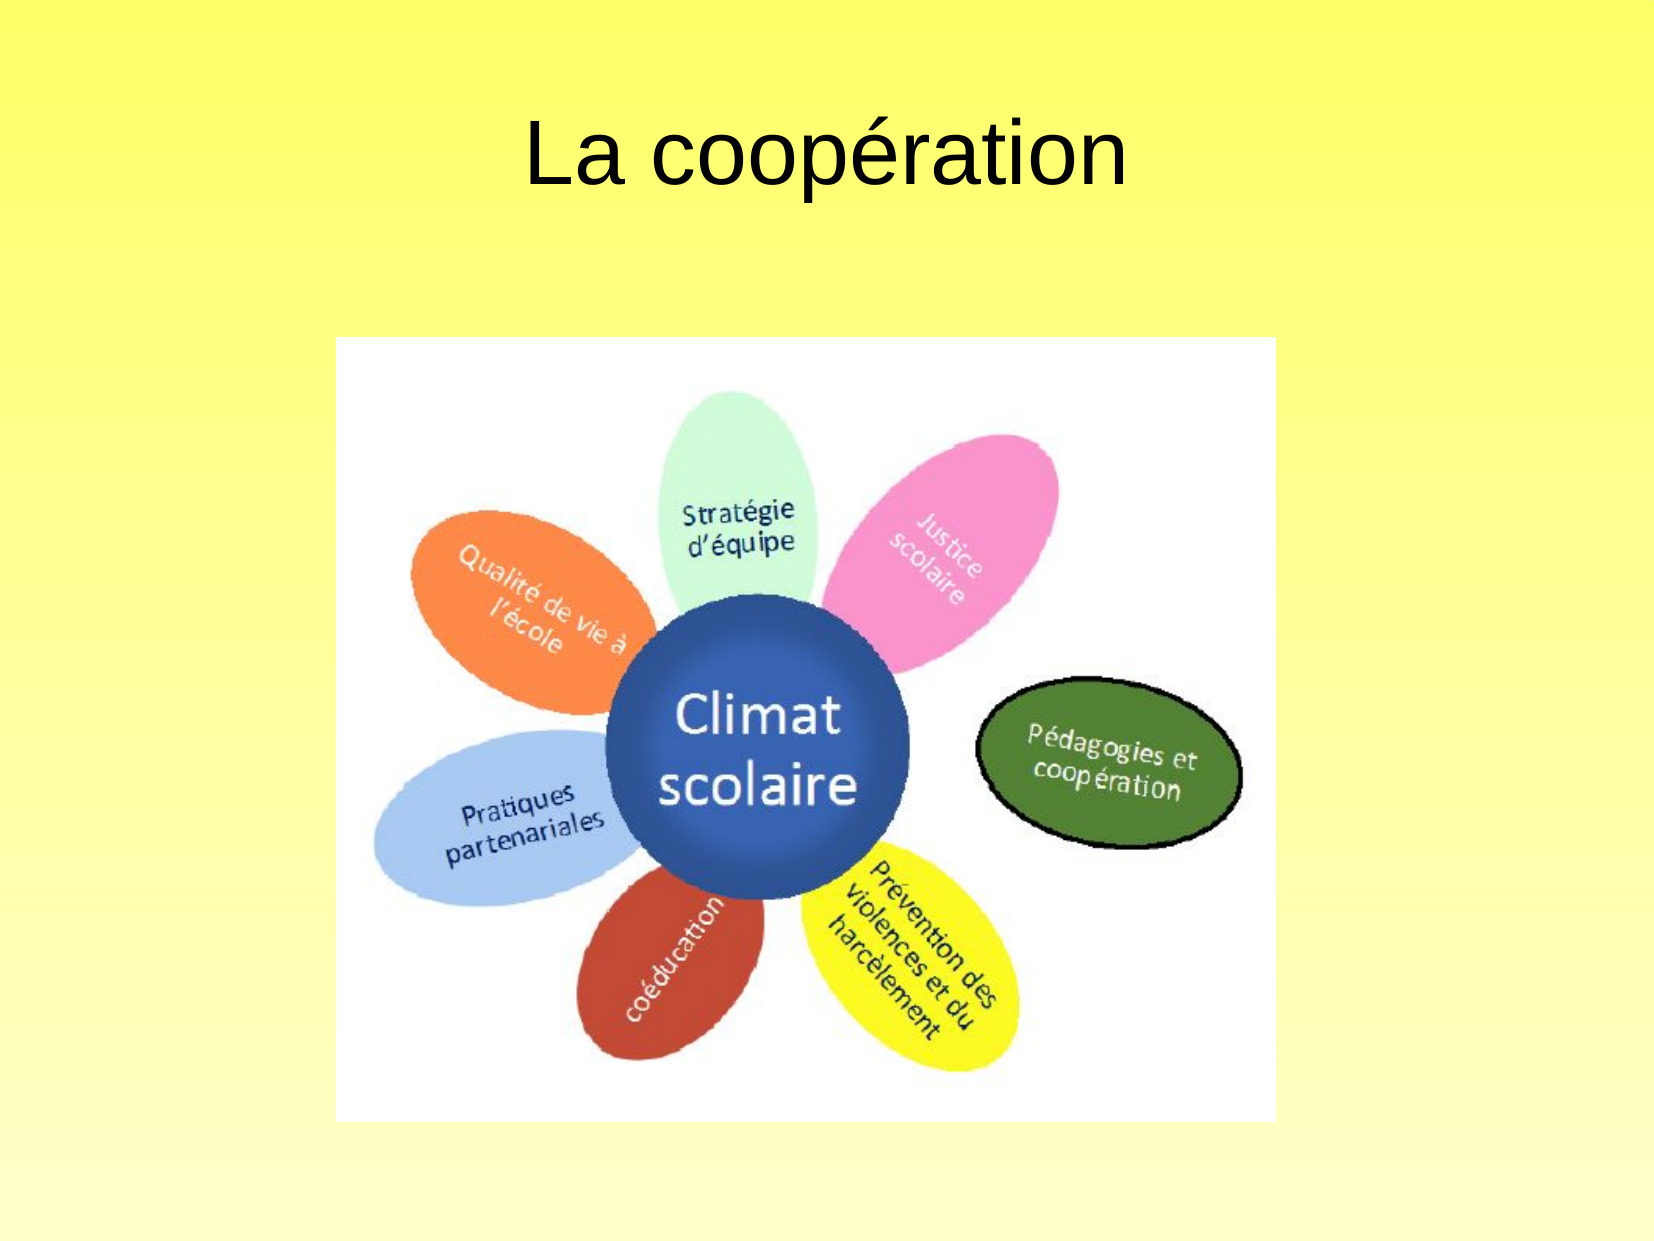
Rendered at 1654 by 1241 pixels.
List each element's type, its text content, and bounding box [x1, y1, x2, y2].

title La coopération [82, 49, 1571, 257]
picture [336, 337, 1276, 1123]
